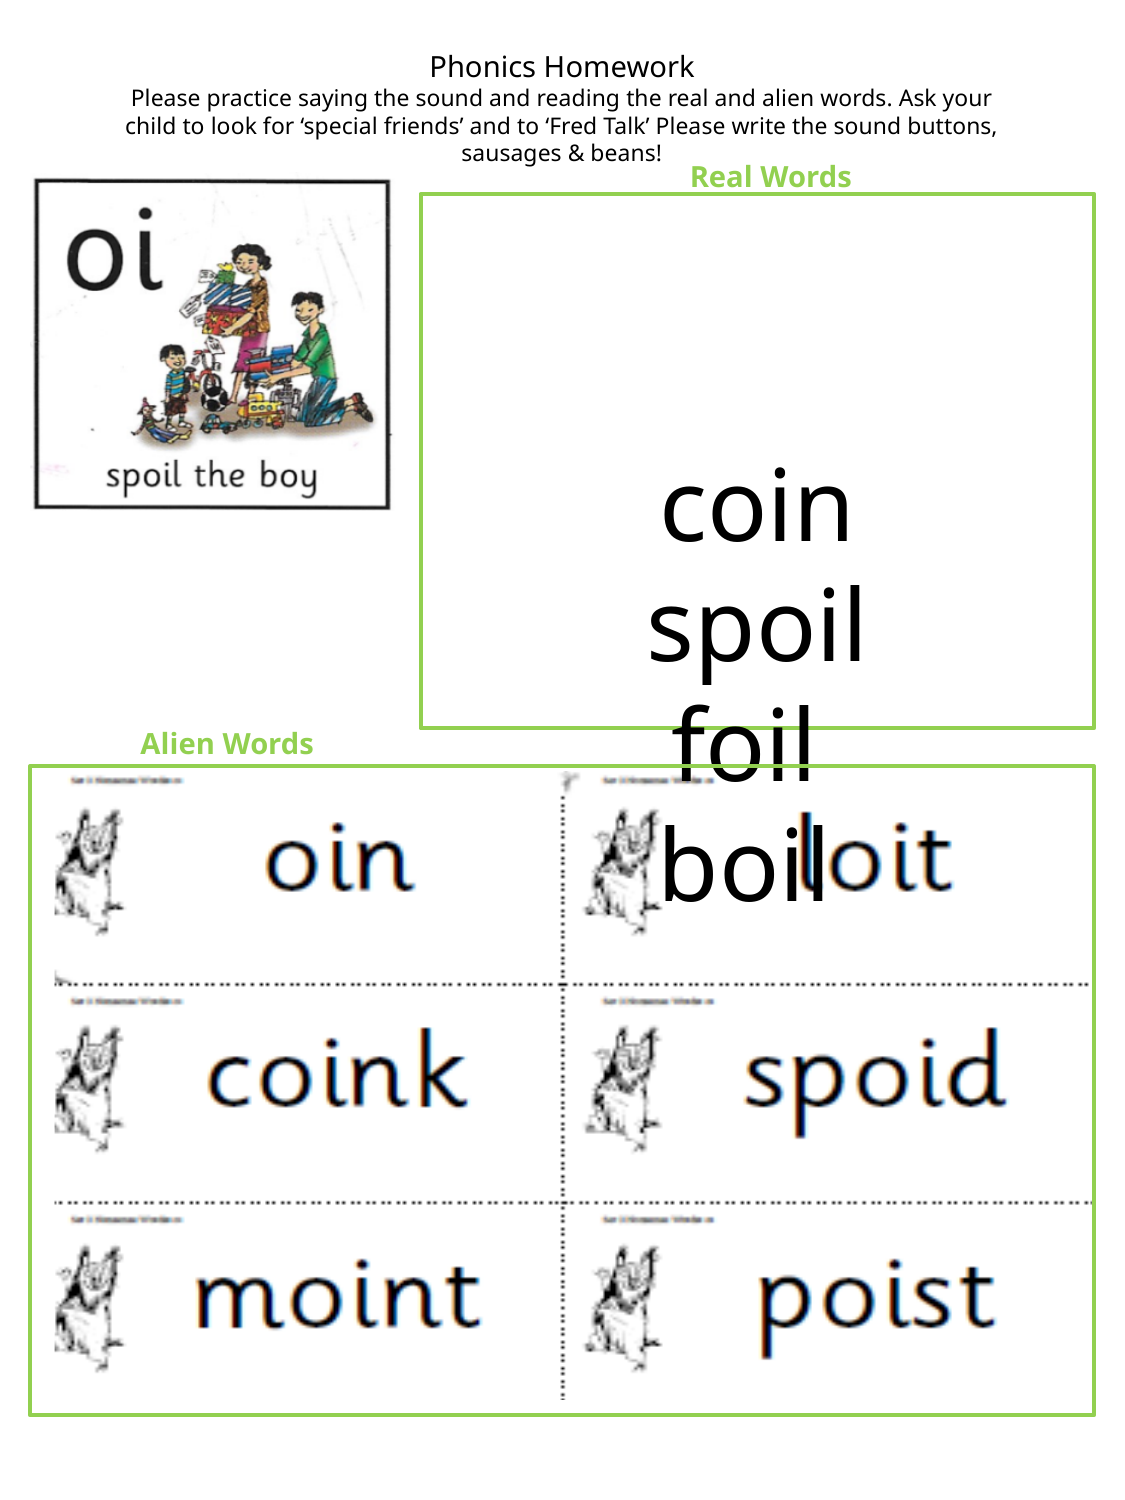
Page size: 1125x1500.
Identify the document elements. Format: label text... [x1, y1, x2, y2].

picture [30, 172, 397, 511]
text_box Alien Words [125, 717, 368, 804]
text_box Real Words [674, 150, 917, 237]
text_box coin spoil foil boil [421, 194, 1094, 728]
picture [54, 771, 1092, 1400]
picture [725, 771, 745, 775]
title Phonics Homework Please practice saying the sound and reading the real and alien words. Ask your child to look for ‘special friends’ and to ‘Fred Talk’ Please write the sound buttons, sausages & beans! [91, 41, 1033, 149]
